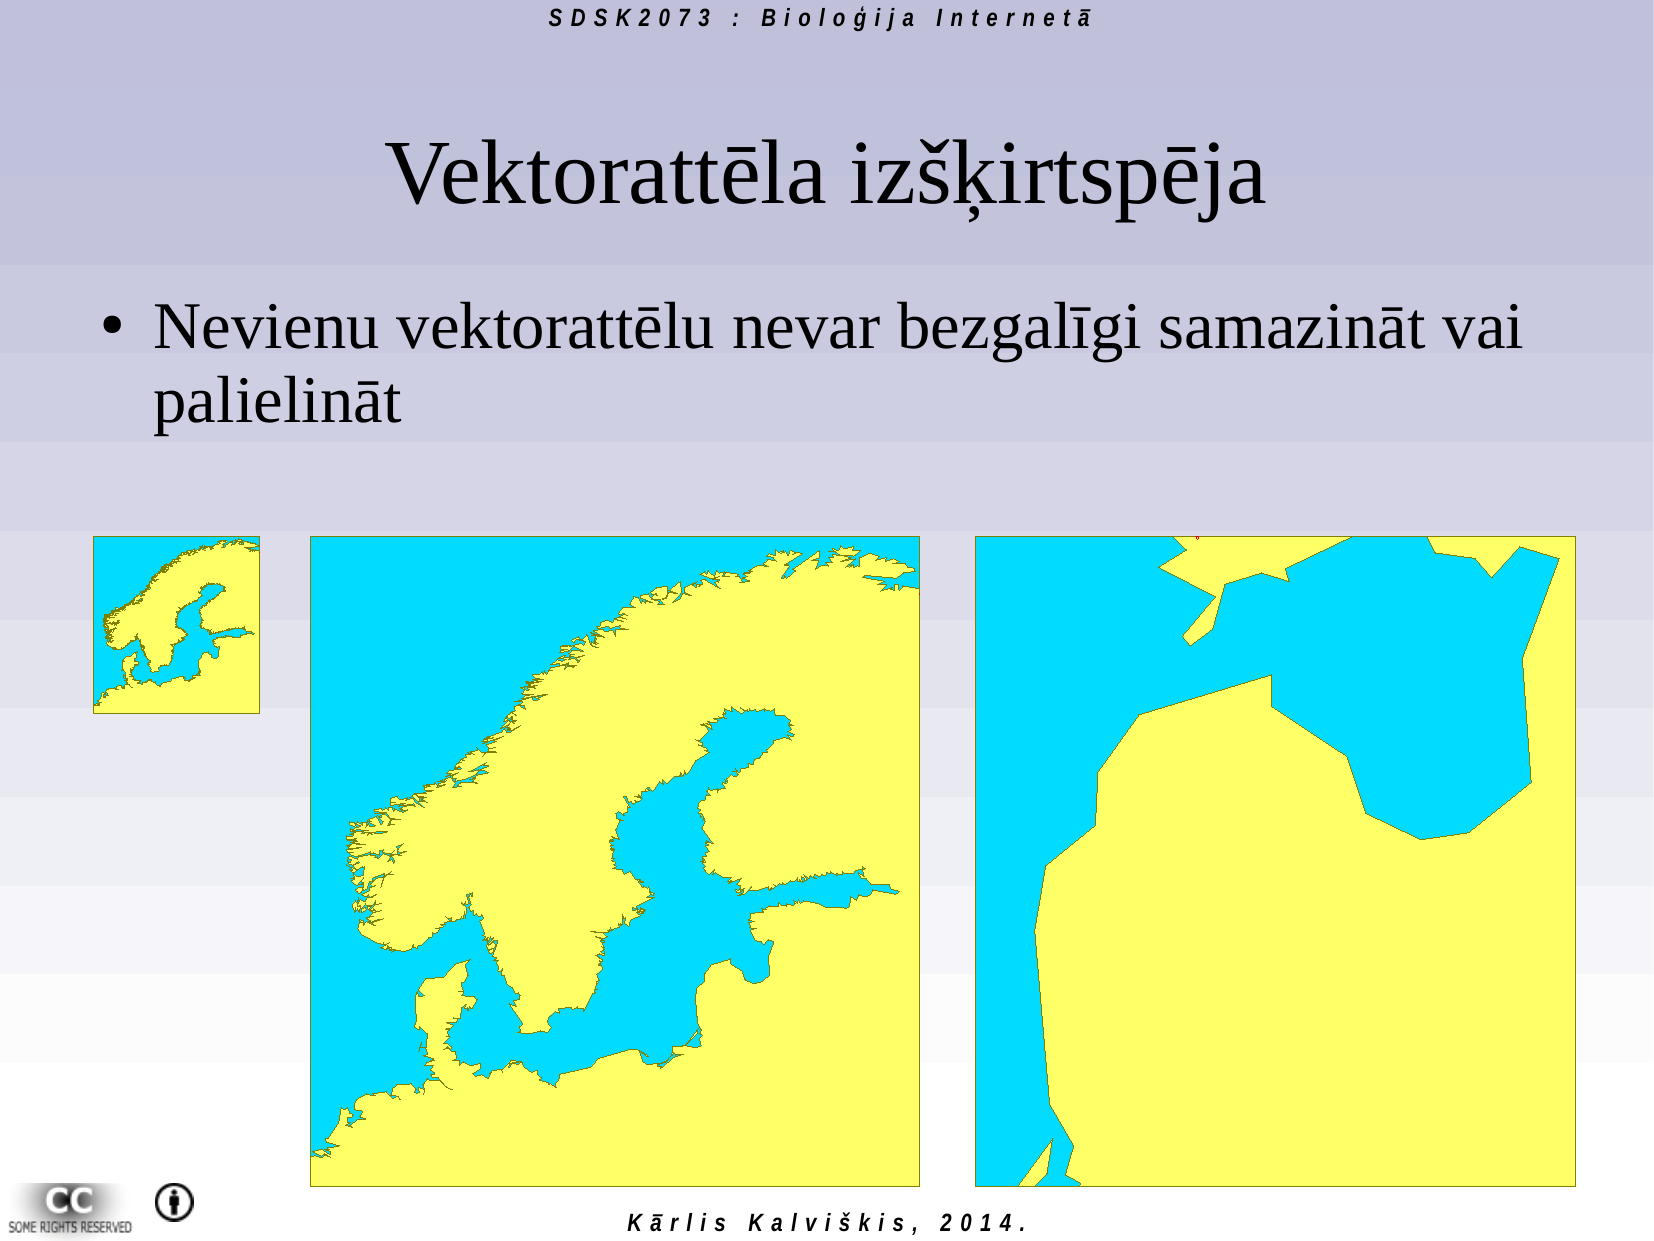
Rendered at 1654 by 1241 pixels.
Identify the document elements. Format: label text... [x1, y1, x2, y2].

text_box [310, 536, 920, 1187]
picture [0, 0, 1654, 1241]
list Nevienu vektorattēlu nevar bezgalīgi samazināt vai palielināt [82, 289, 1571, 1113]
text_box [93, 536, 260, 714]
text_box [975, 536, 1576, 1187]
title Vektorattēla izšķirtspēja [29, 49, 1625, 296]
